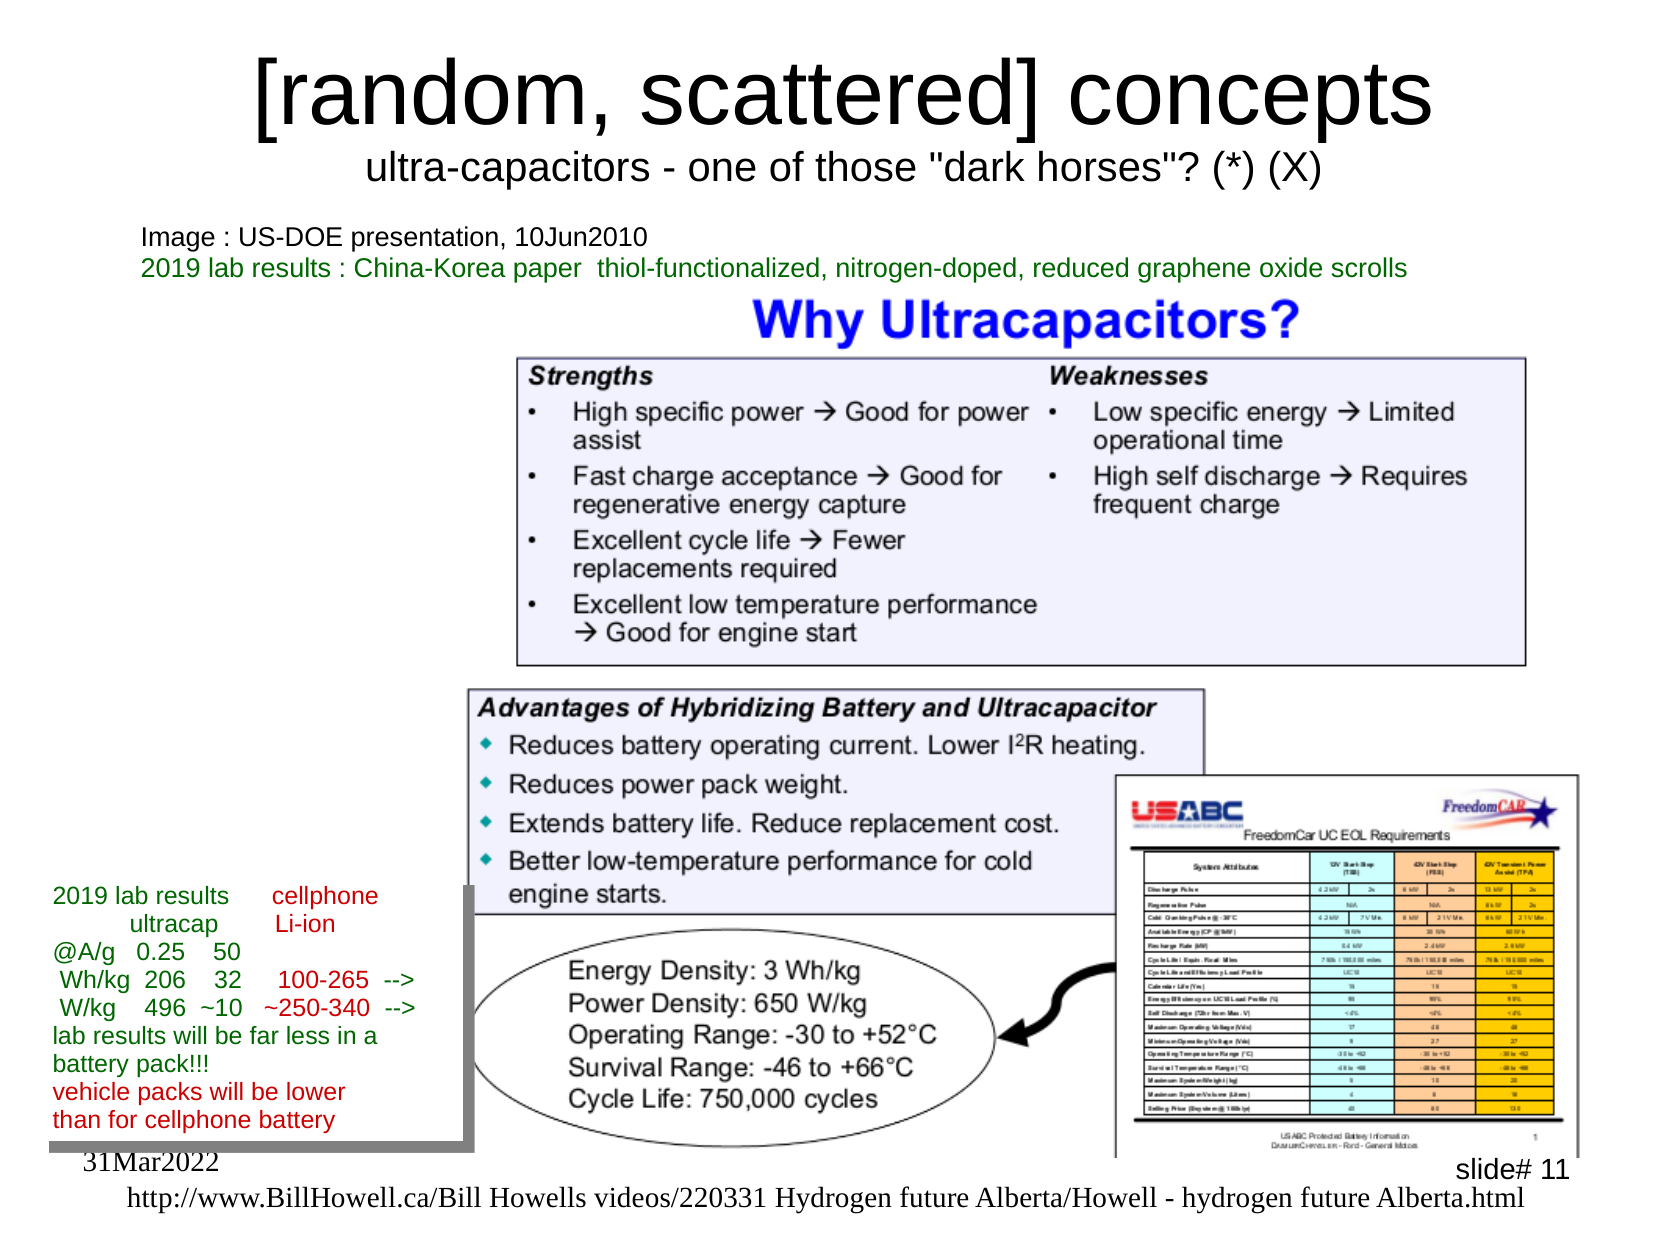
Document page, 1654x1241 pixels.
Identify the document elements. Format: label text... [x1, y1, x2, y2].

picture [465, 288, 1583, 1158]
text_box slide# 11 [1440, 1145, 1595, 1193]
text_box 2019 lab results cellphone ultracap Li-ion @A/g 0.25 50 Wh/kg 206 32 100-265 --> W/kg 496 ~10 ~250-340 --> lab results will be far less in a battery pack!!! vehicle packs will be lower than for cellphone battery [37, 874, 463, 1141]
text_box Image : US-DOE presentation, 10Jun2010 2019 lab results : China-Korea paper thiol-functionalized, nitrogen-doped, reduced graphene oxide scrolls [125, 214, 1495, 321]
title [random, scattered] concepts ultra-capacitors - one of those "dark horses"? (*) (X) [82, 31, 1571, 201]
